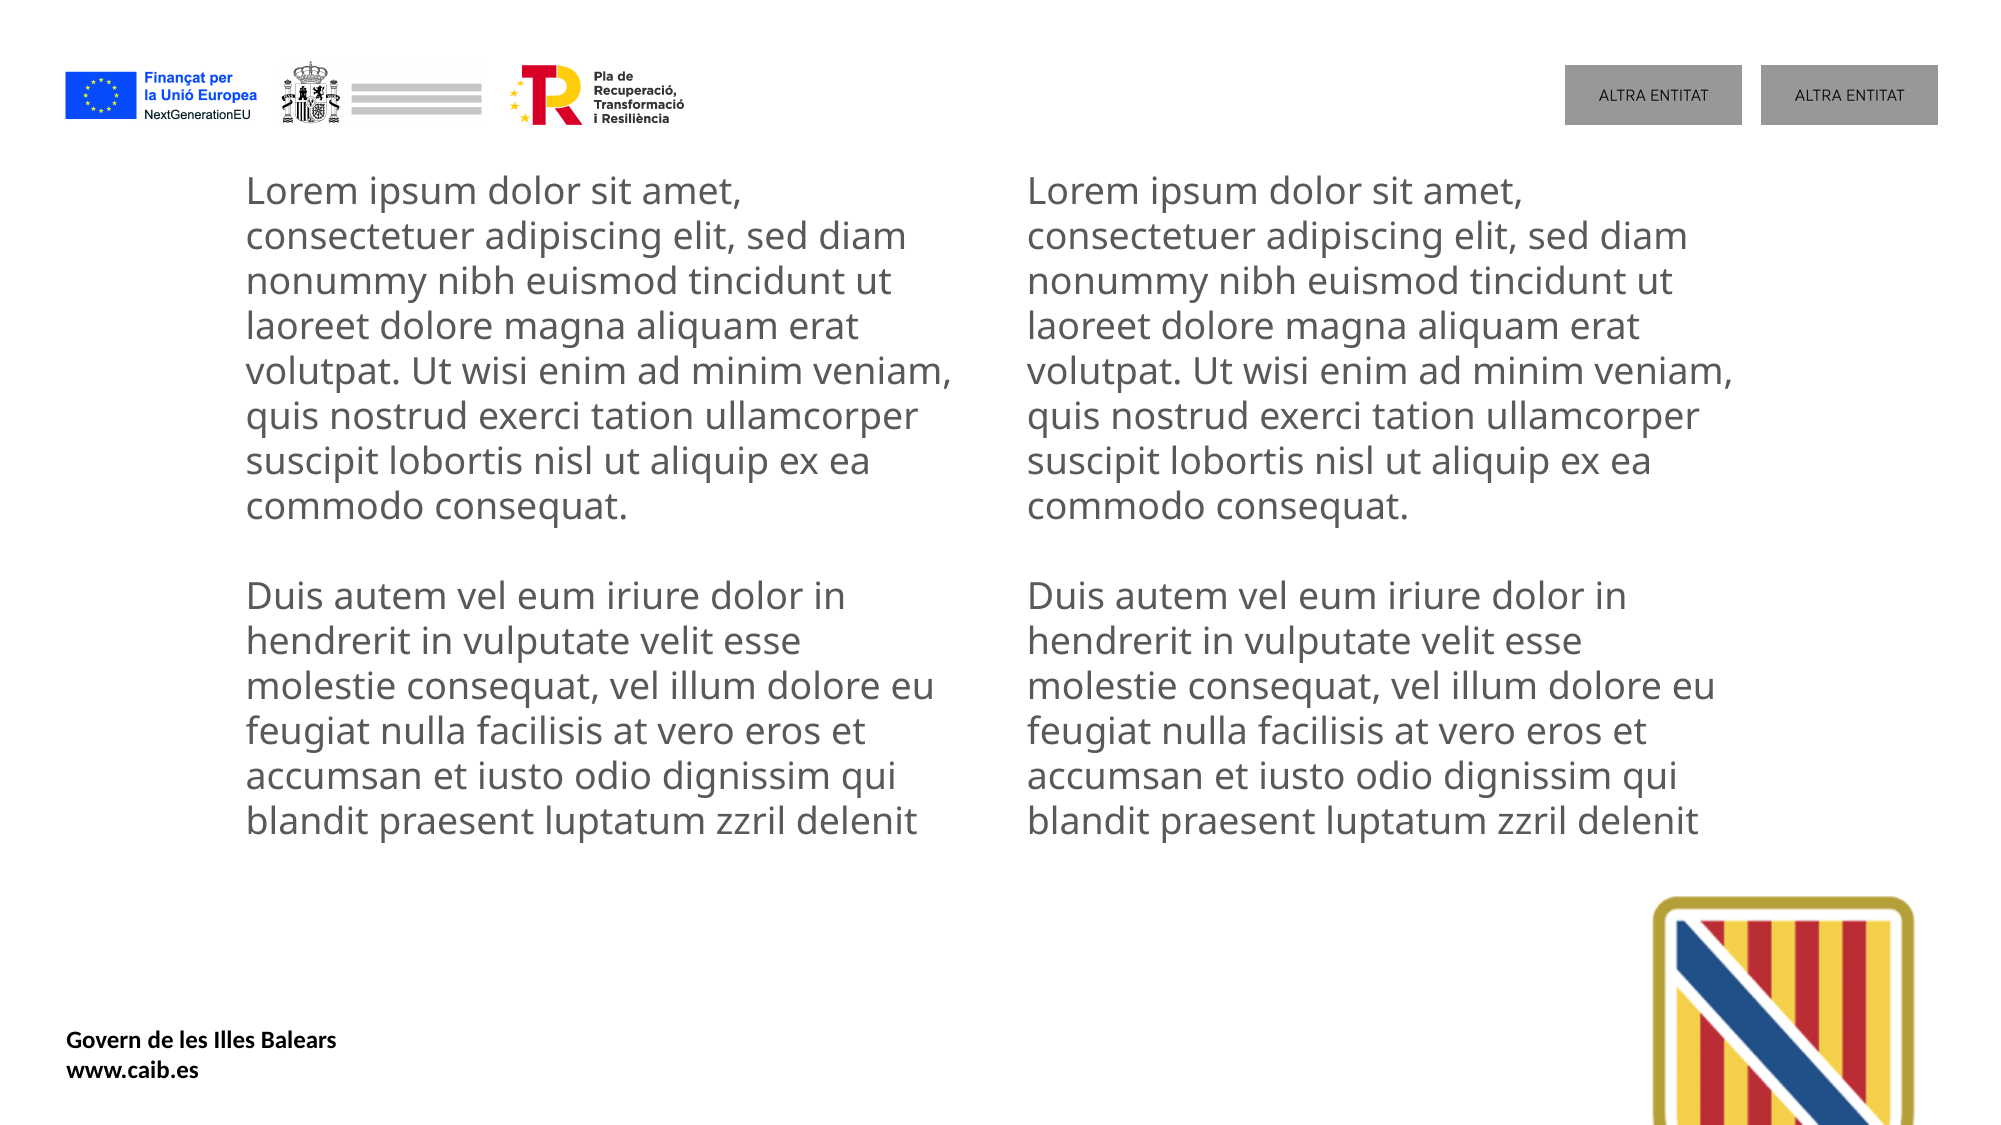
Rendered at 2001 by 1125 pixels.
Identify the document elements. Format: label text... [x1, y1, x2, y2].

picture [65, 65, 257, 125]
text_box Lorem ipsum dolor sit amet, consectetuer adipiscing elit, sed diam nonummy nibh euismod tincidunt ut laoreet dolore magna aliquam erat volutpat. Ut wisi enim ad minim veniam, quis nostrud exerci tation ullamcorper suscipit lobortis nisl ut aliquip ex ea commodo consequat. Duis autem vel eum iriure dolor in hendrerit in vulputate velit esse molestie consequat, vel illum dolore eu feugiat nulla facilisis at vero eros et accumsan et iusto odio dignissim qui blandit praesent luptatum zzril delenit [230, 159, 970, 863]
picture [1534, 852, 1965, 1125]
text_box Govern de les Illes Balears www.caib.es [51, 1016, 352, 1091]
picture [278, 59, 488, 126]
picture [1565, 65, 1742, 125]
picture [509, 65, 684, 125]
text_box Lorem ipsum dolor sit amet, consectetuer adipiscing elit, sed diam nonummy nibh euismod tincidunt ut laoreet dolore magna aliquam erat volutpat. Ut wisi enim ad minim veniam, quis nostrud exerci tation ullamcorper suscipit lobortis nisl ut aliquip ex ea commodo consequat. Duis autem vel eum iriure dolor in hendrerit in vulputate velit esse molestie consequat, vel illum dolore eu feugiat nulla facilisis at vero eros et accumsan et iusto odio dignissim qui blandit praesent luptatum zzril delenit [1011, 159, 1751, 863]
picture [1761, 65, 1938, 125]
